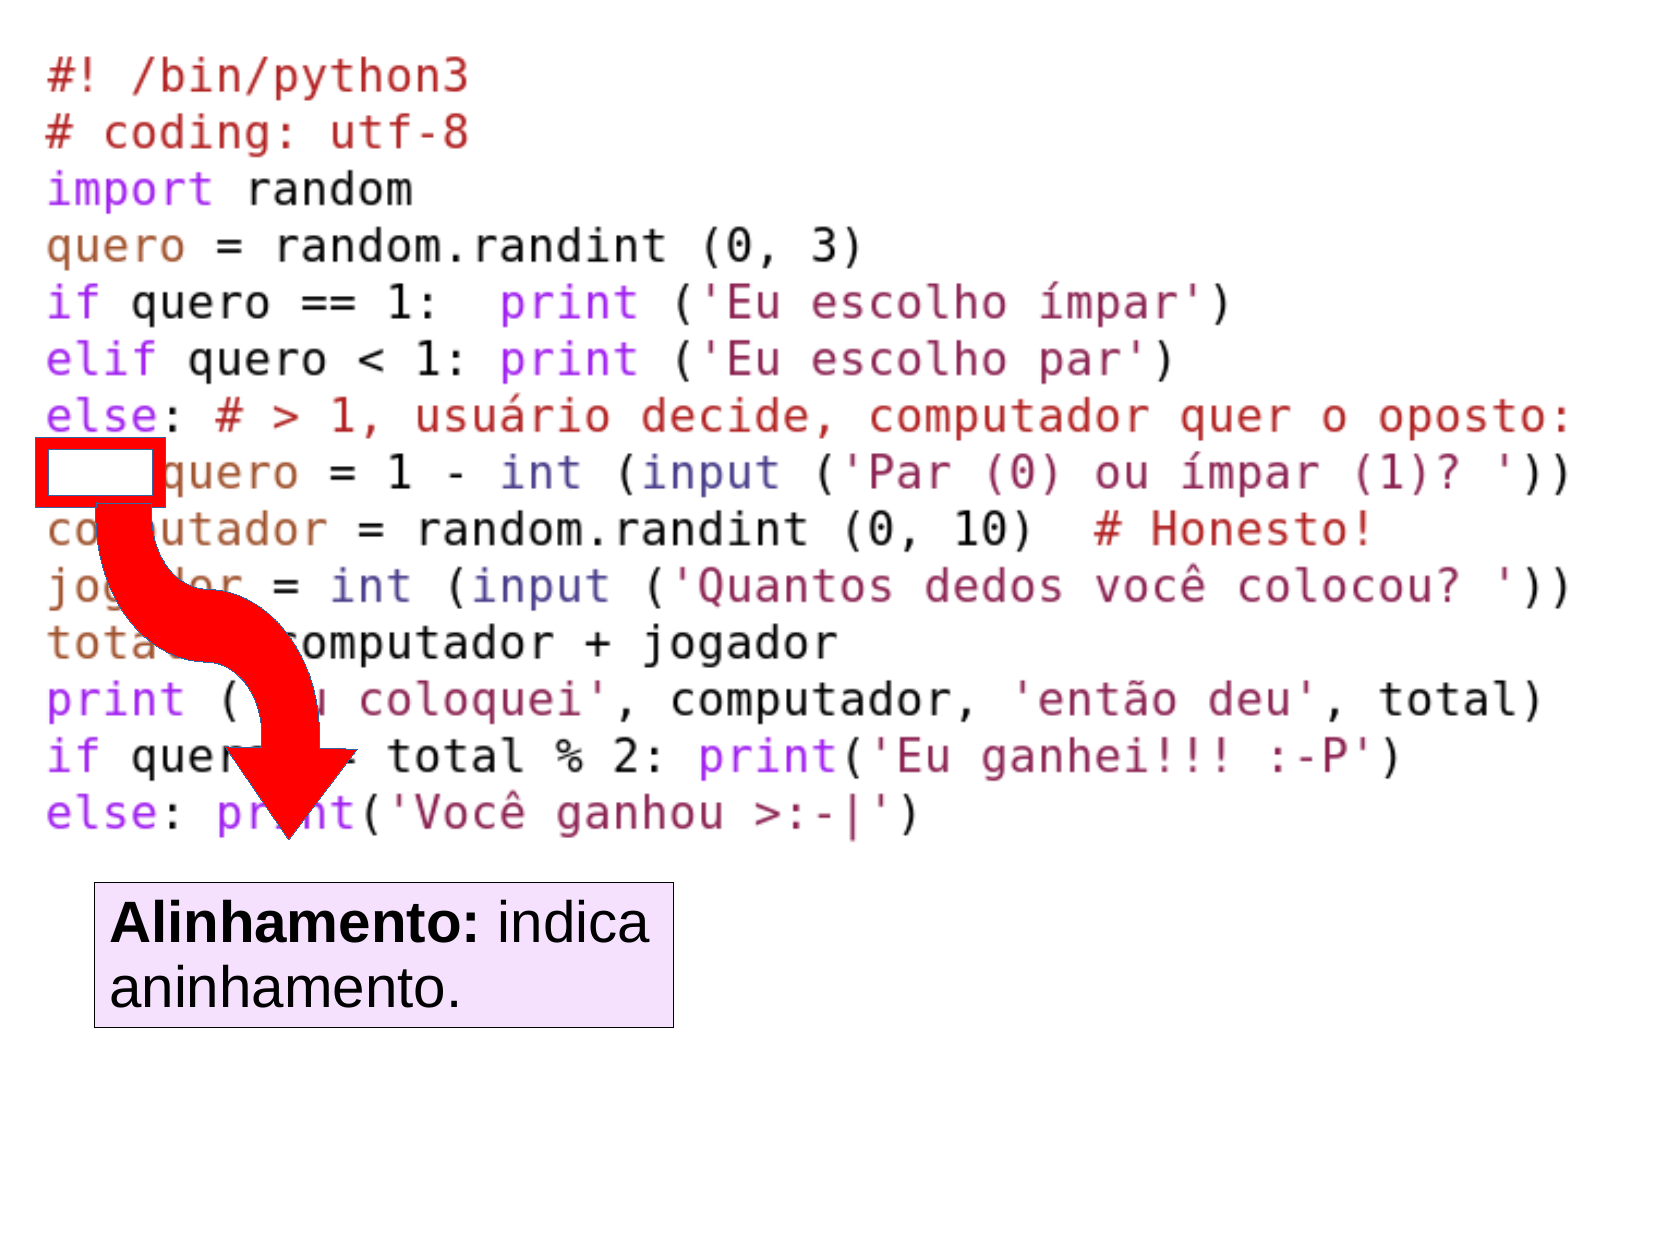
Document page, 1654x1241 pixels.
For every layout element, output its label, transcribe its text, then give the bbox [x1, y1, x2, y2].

picture [35, 42, 1607, 886]
text_box Alinhamento: indica aninhamento. [94, 882, 674, 1028]
text_box [35, 437, 358, 840]
picture [49, 450, 152, 495]
